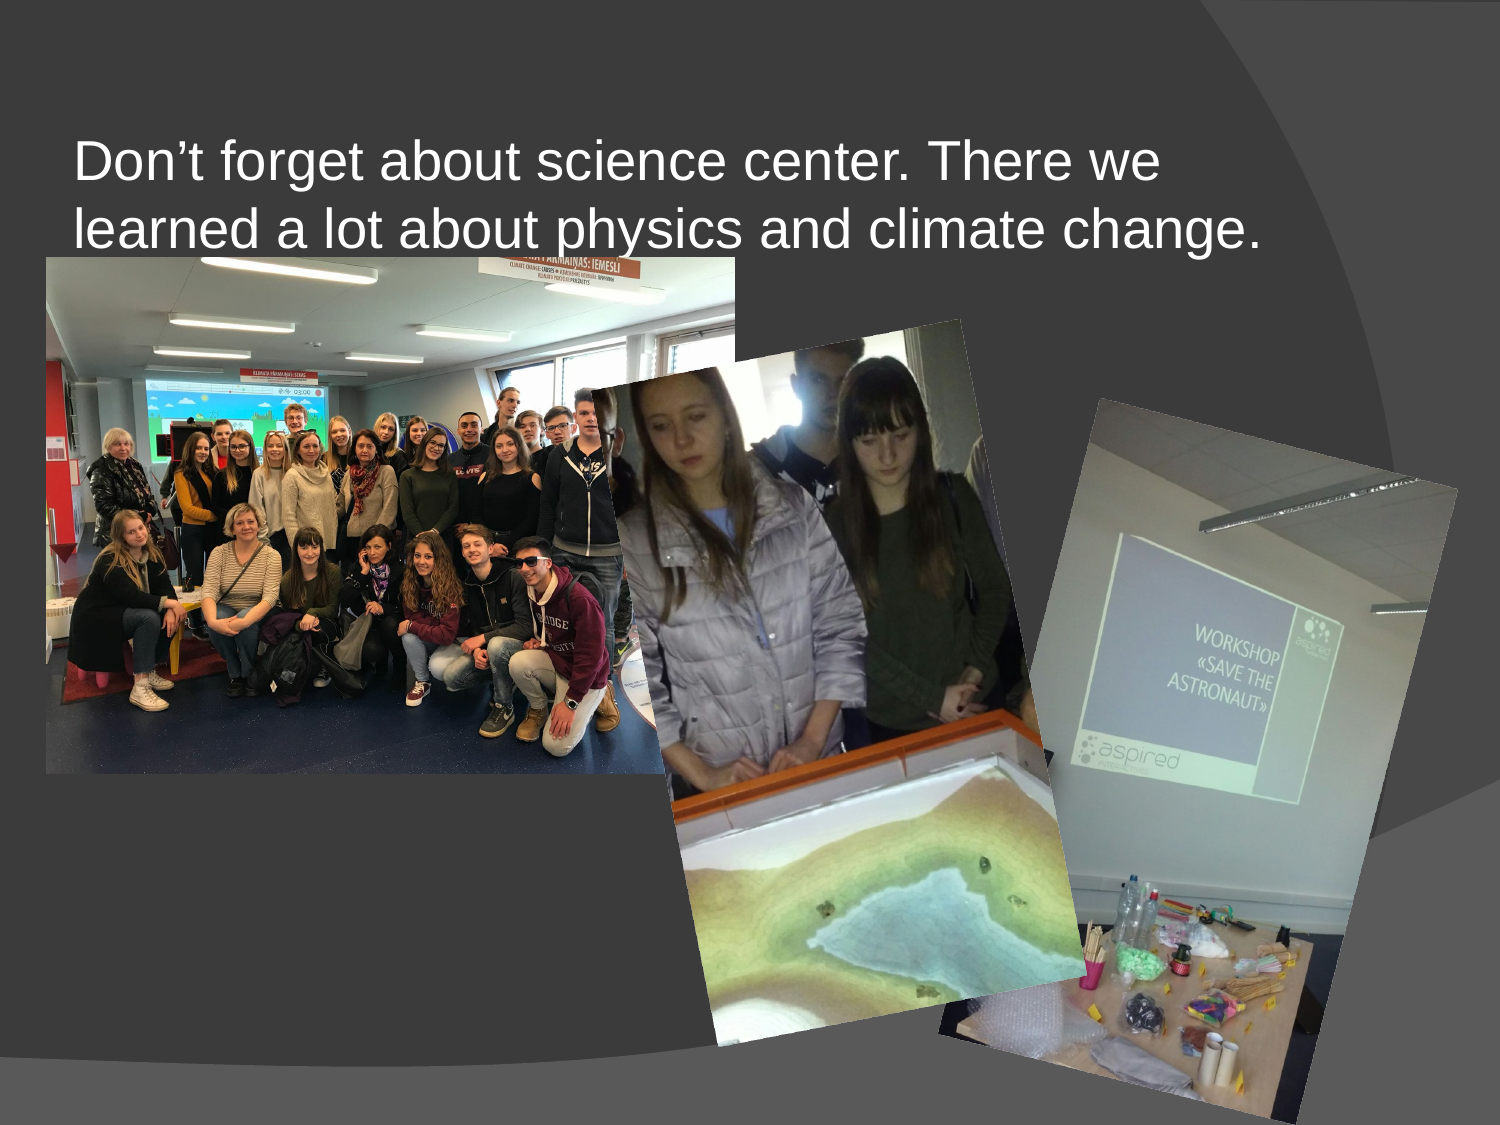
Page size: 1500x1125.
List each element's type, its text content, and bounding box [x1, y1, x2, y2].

title Don’t forget about science center. There we learned a lot about physics and climate change. [58, 117, 1284, 305]
picture [46, 257, 1458, 1125]
